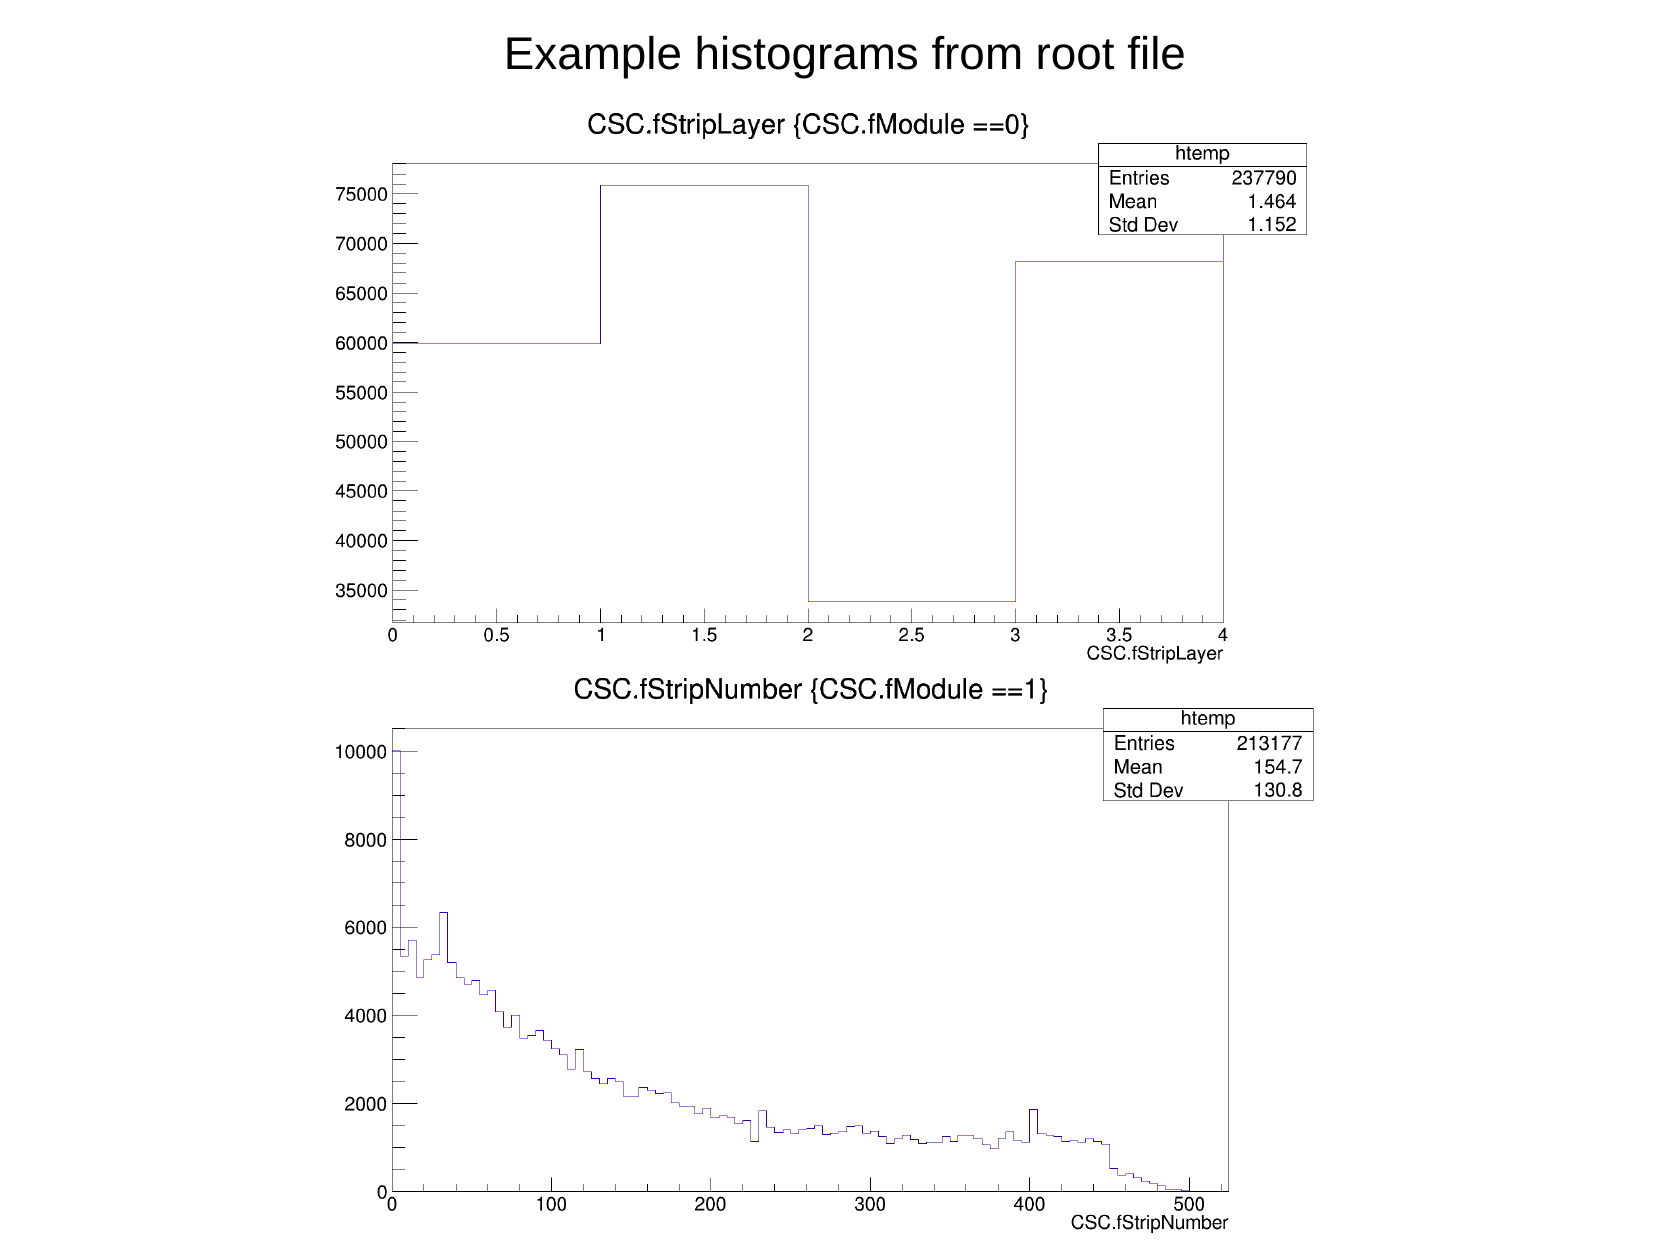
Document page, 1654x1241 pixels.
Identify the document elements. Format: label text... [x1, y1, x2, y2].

text_box Example histograms from root file [433, 28, 1229, 95]
picture [329, 107, 1312, 669]
picture [318, 673, 1323, 1241]
